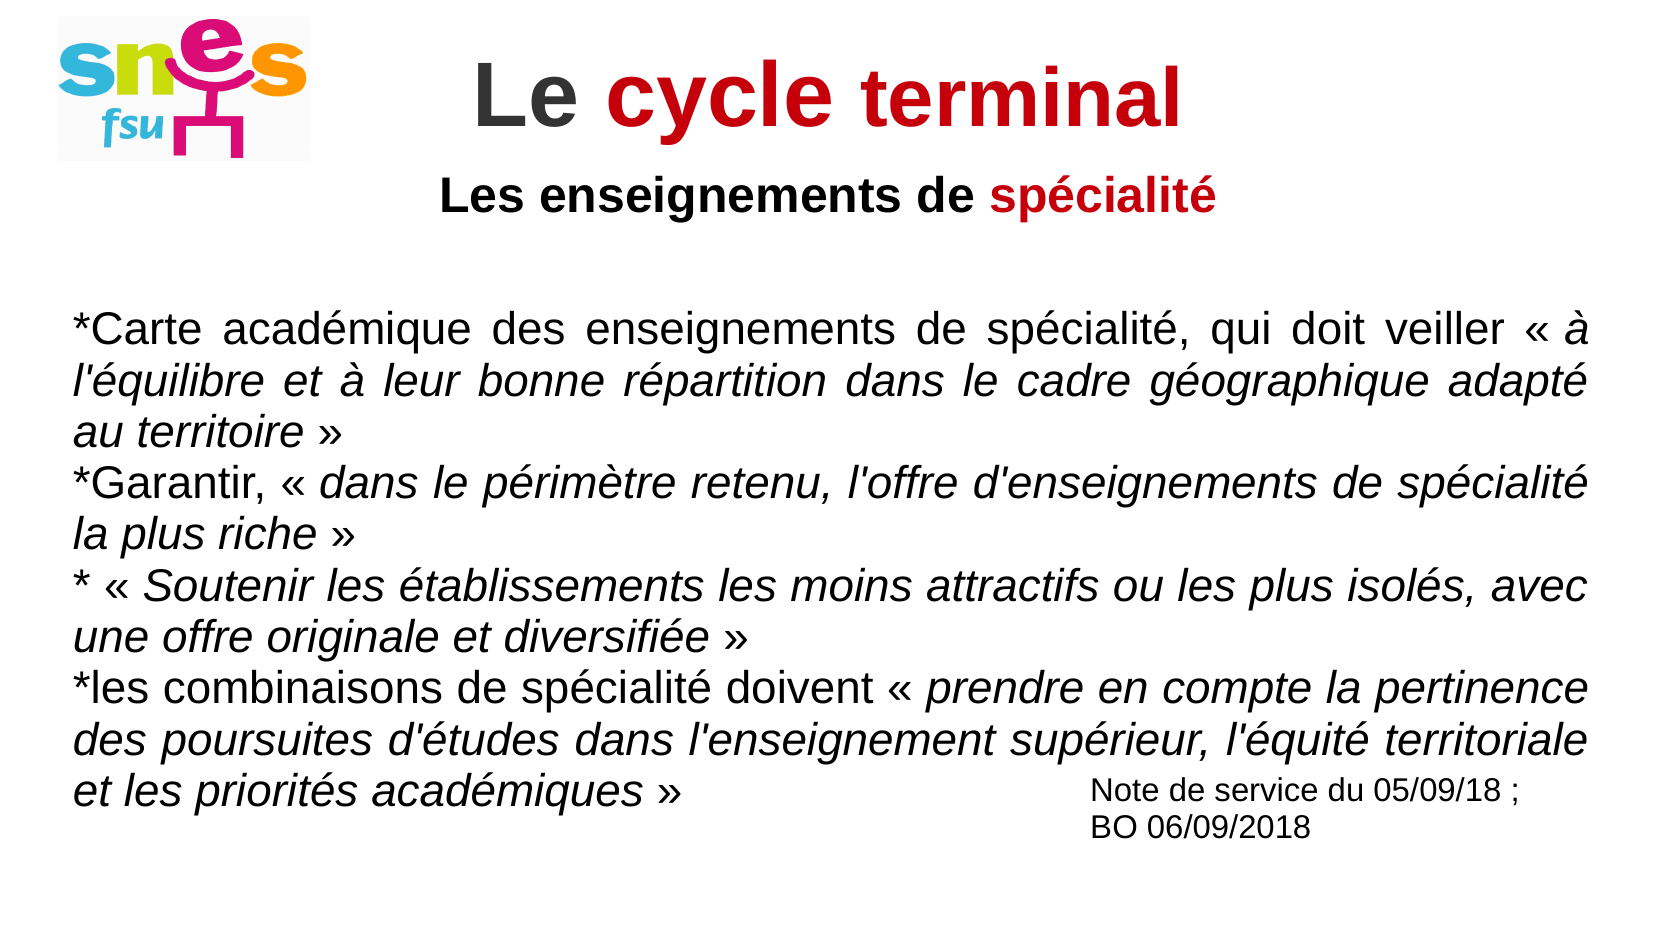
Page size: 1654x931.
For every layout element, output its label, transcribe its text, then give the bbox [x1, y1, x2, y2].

text_box *Carte académique des enseignements de spécialité, qui doit veiller « à l'équilibre et à leur bonne répartition dans le cadre géographique adapté au territoire » *Garantir, « dans le périmètre retenu, l'offre d'enseignements de spécialité la plus riche » * « Soutenir les établissements les moins attractifs ou les plus isolés, avec une offre originale et diversifiée » *les combinaisons de spécialité doivent « prendre en compte la pertinence des poursuites d'études dans l'enseignement supérieur, l'équité territoriale et les priorités académiques » [58, 295, 1605, 844]
picture [58, 17, 310, 161]
title Le cycle terminal [122, 0, 1535, 180]
text_box Note de service du 05/09/18 ; BO 06/09/2018 [1075, 764, 1605, 857]
text_box Les enseignements de spécialité [420, 160, 1237, 295]
